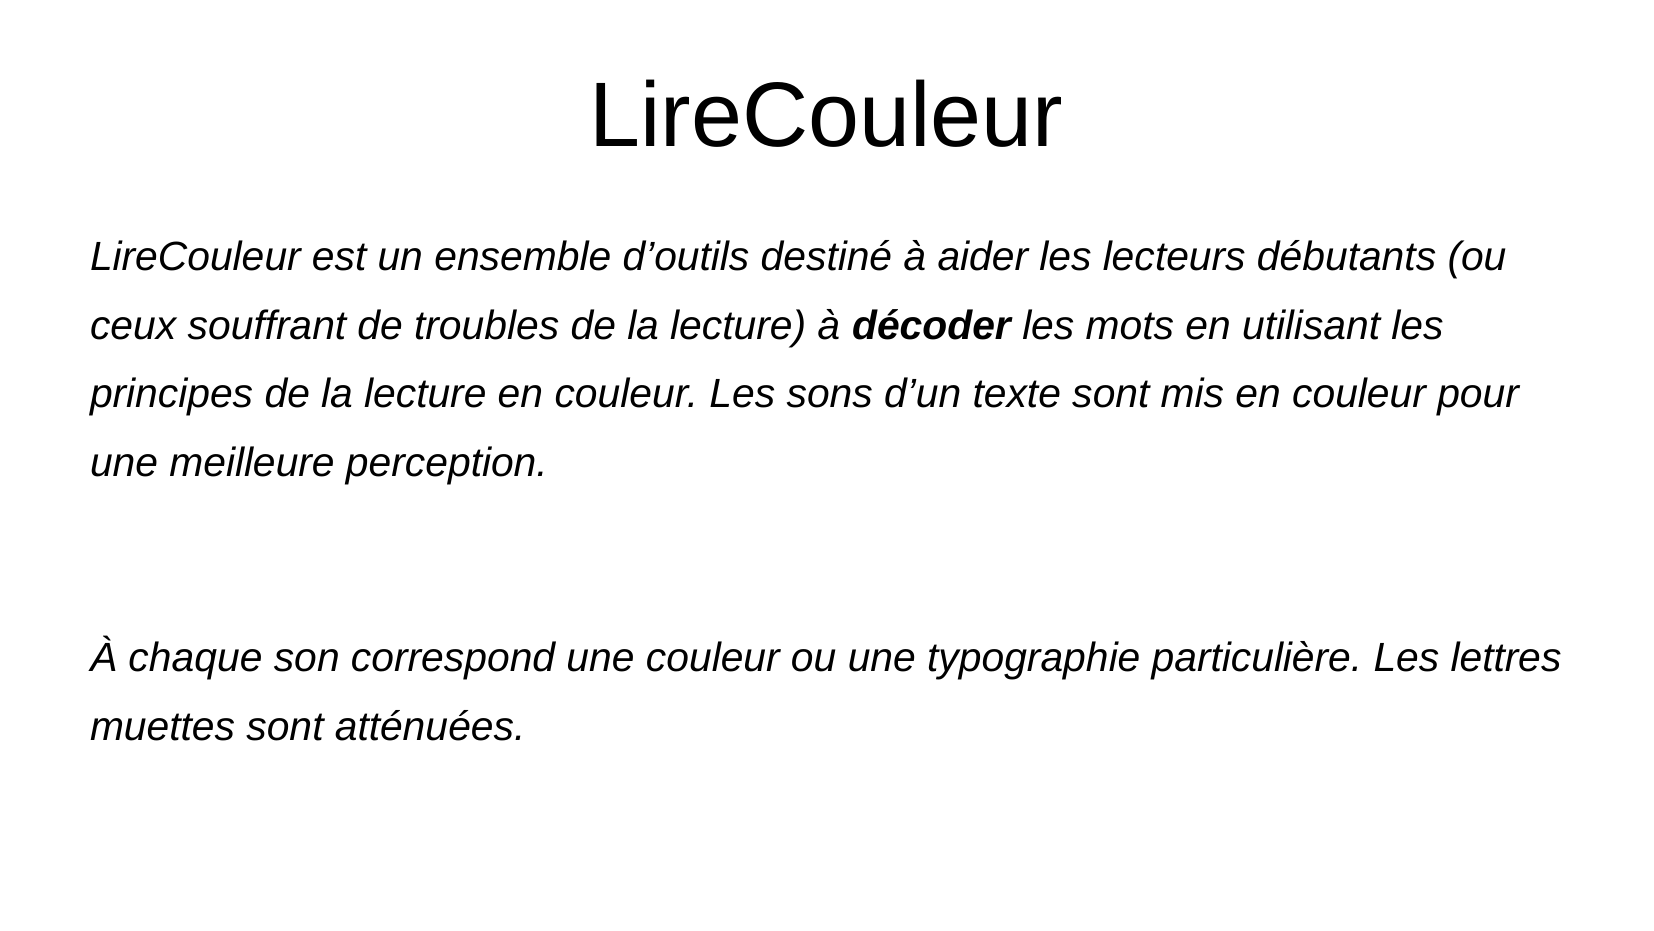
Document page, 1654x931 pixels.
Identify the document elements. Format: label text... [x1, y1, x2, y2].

title LireCouleur [82, 37, 1571, 193]
list LireCouleur est un ensemble d’outils destiné à aider les lecteurs débutants (ou ceux souffrant de troubles de la lecture) à décoder les mots en utilisant les principes de la lecture en couleur. Les sons d’un texte sont mis en couleur pour une meilleure perception. À chaque son correspond une couleur ou une typographie particulière. Les lettres muettes sont atténuées. [90, 210, 1579, 751]
